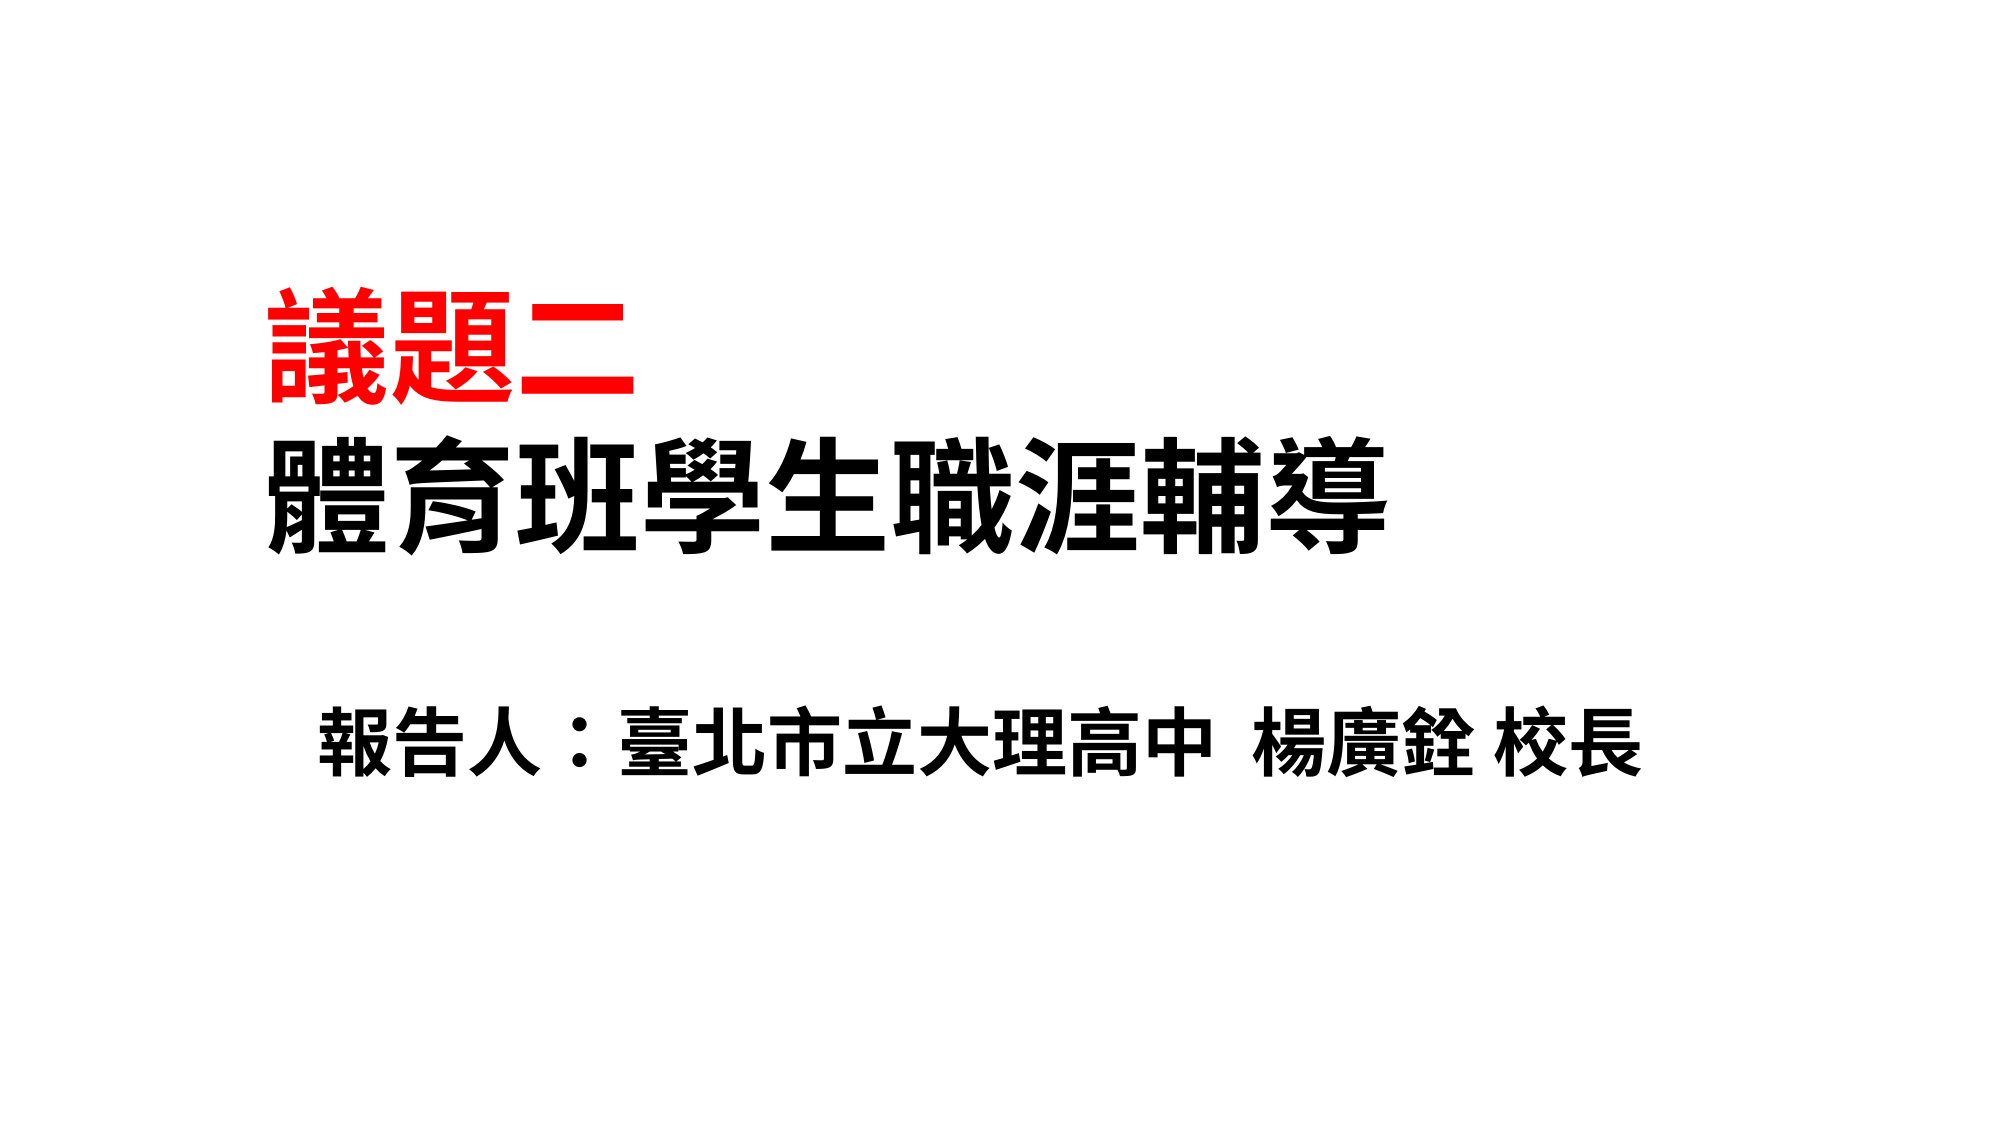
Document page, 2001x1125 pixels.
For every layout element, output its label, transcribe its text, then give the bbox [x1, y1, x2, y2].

subtitle 報告人：臺北市立大理高中 楊廣銓 校長 [210, 694, 1750, 863]
title 議題二 體育班學生職涯輔導 [249, 184, 1750, 576]
